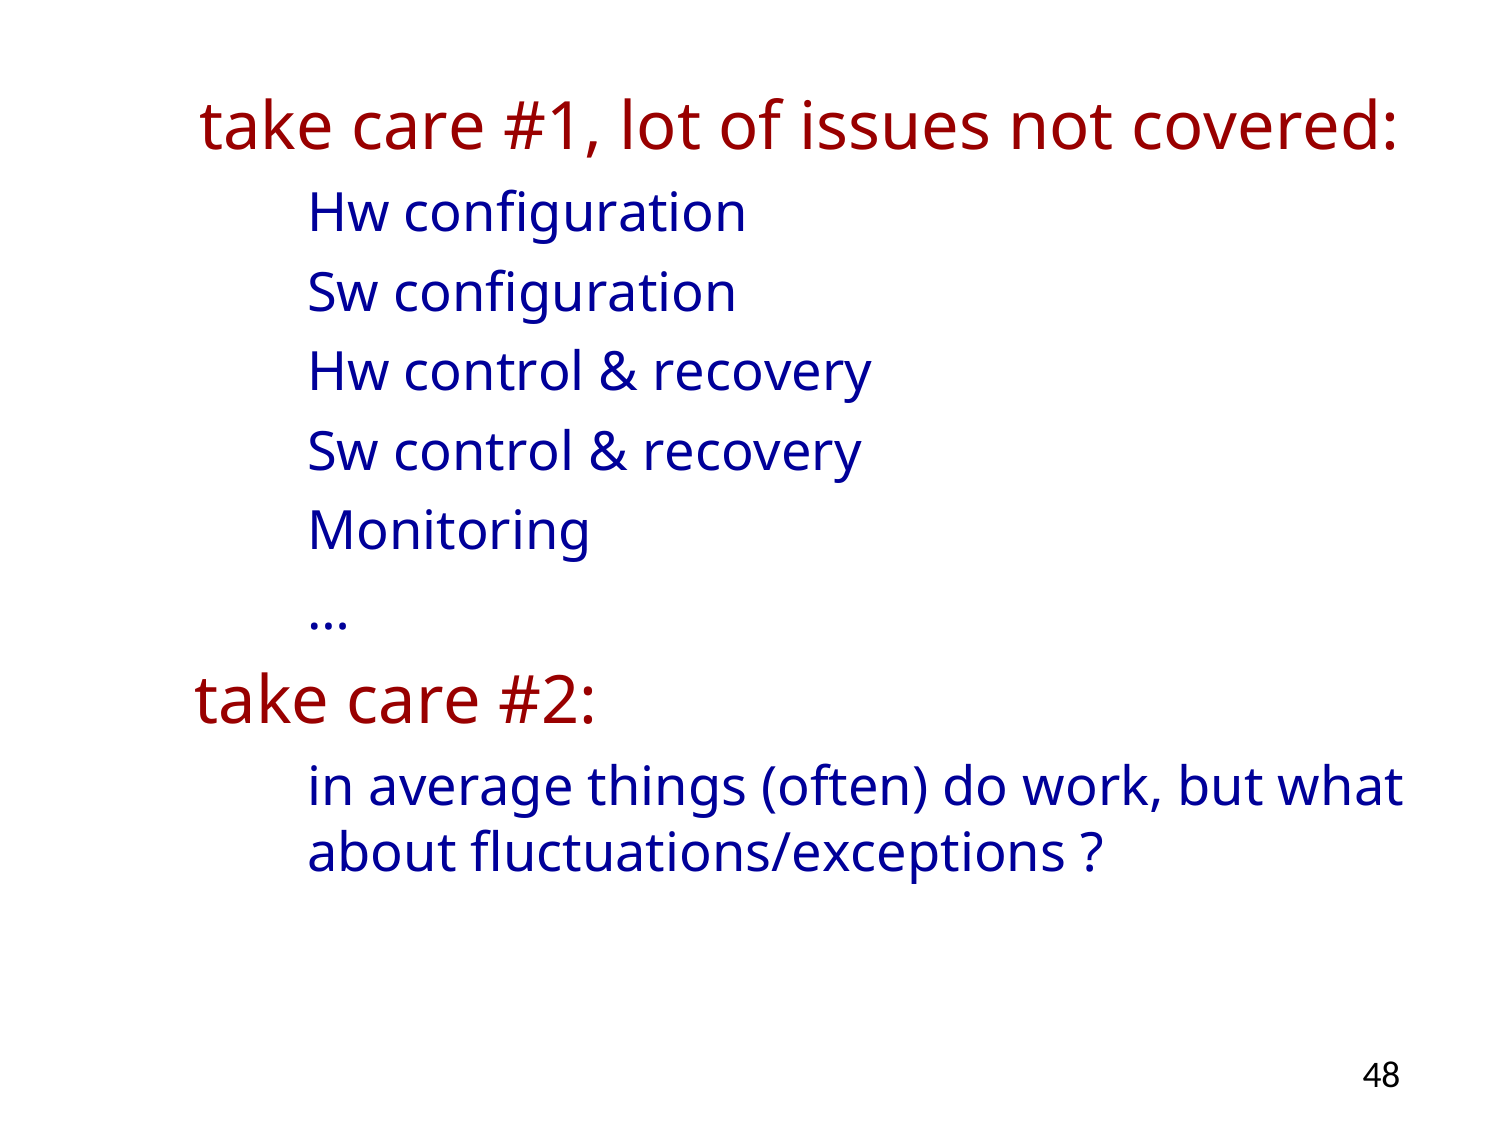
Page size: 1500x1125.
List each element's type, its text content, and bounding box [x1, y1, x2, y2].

list take care #1, lot of issues not covered: Hw configuration Sw configuration Hw control & recovery Sw control & recovery Monitoring … take care #2: in average things (often) do work, but what about fluctuations/exceptions ? [180, 75, 1441, 1055]
